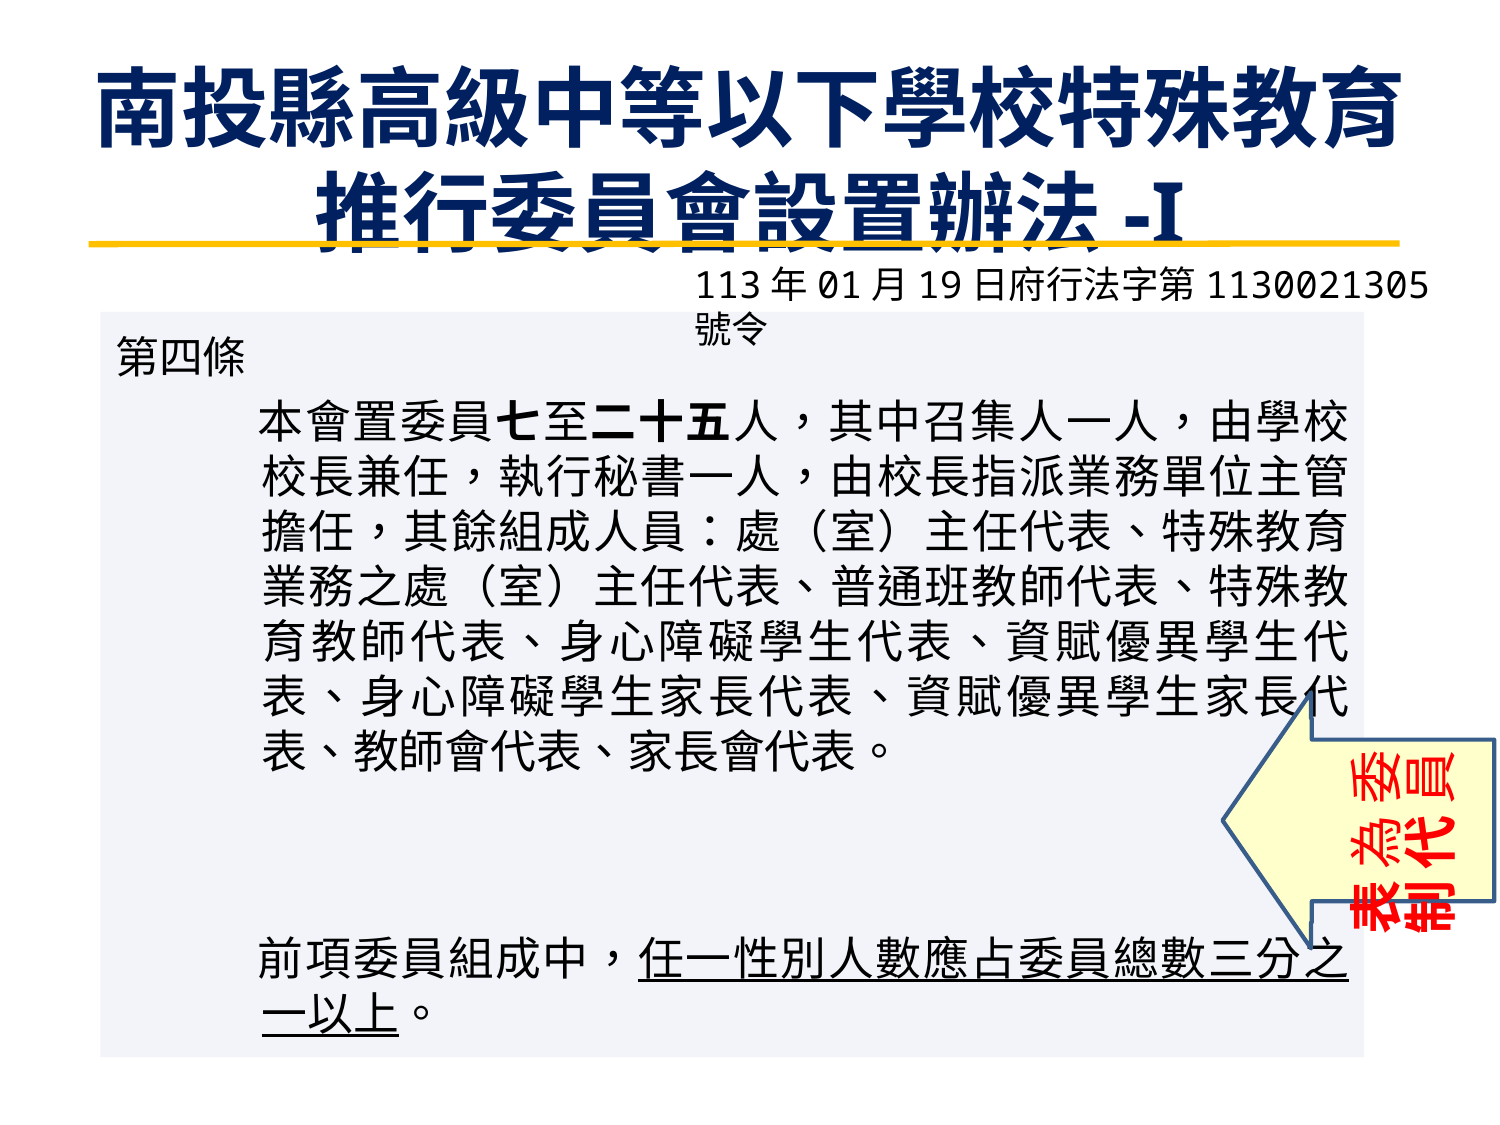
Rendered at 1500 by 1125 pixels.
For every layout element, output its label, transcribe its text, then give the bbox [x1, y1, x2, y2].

title 南投縣高級中等以下學校特殊教育推行委員會設置辦法-I [75, 45, 1426, 233]
text_box 第四條 本會置委員七至二十五人，其中召集人一人，由學校校長兼任，執行秘書一人，由校長指派業務單位主管擔任，其餘組成人員：處（室）主任代表、特殊教育業務之處（室）主任代表、普通班教師代表、特殊教育教師代表、身心障礙學生代表、資賦優異學生代表、身心障礙學生家長代表、資賦優異學生家長代表、教師會代表、家長會代表。 前項委員組成中，任一性別人數應占委員總數三分之一以上。 [100, 311, 1365, 1058]
text_box 113年01月19日府行法字第1130021305號令 [679, 208, 1482, 358]
text_box 委員為代表制 [1222, 692, 1495, 949]
